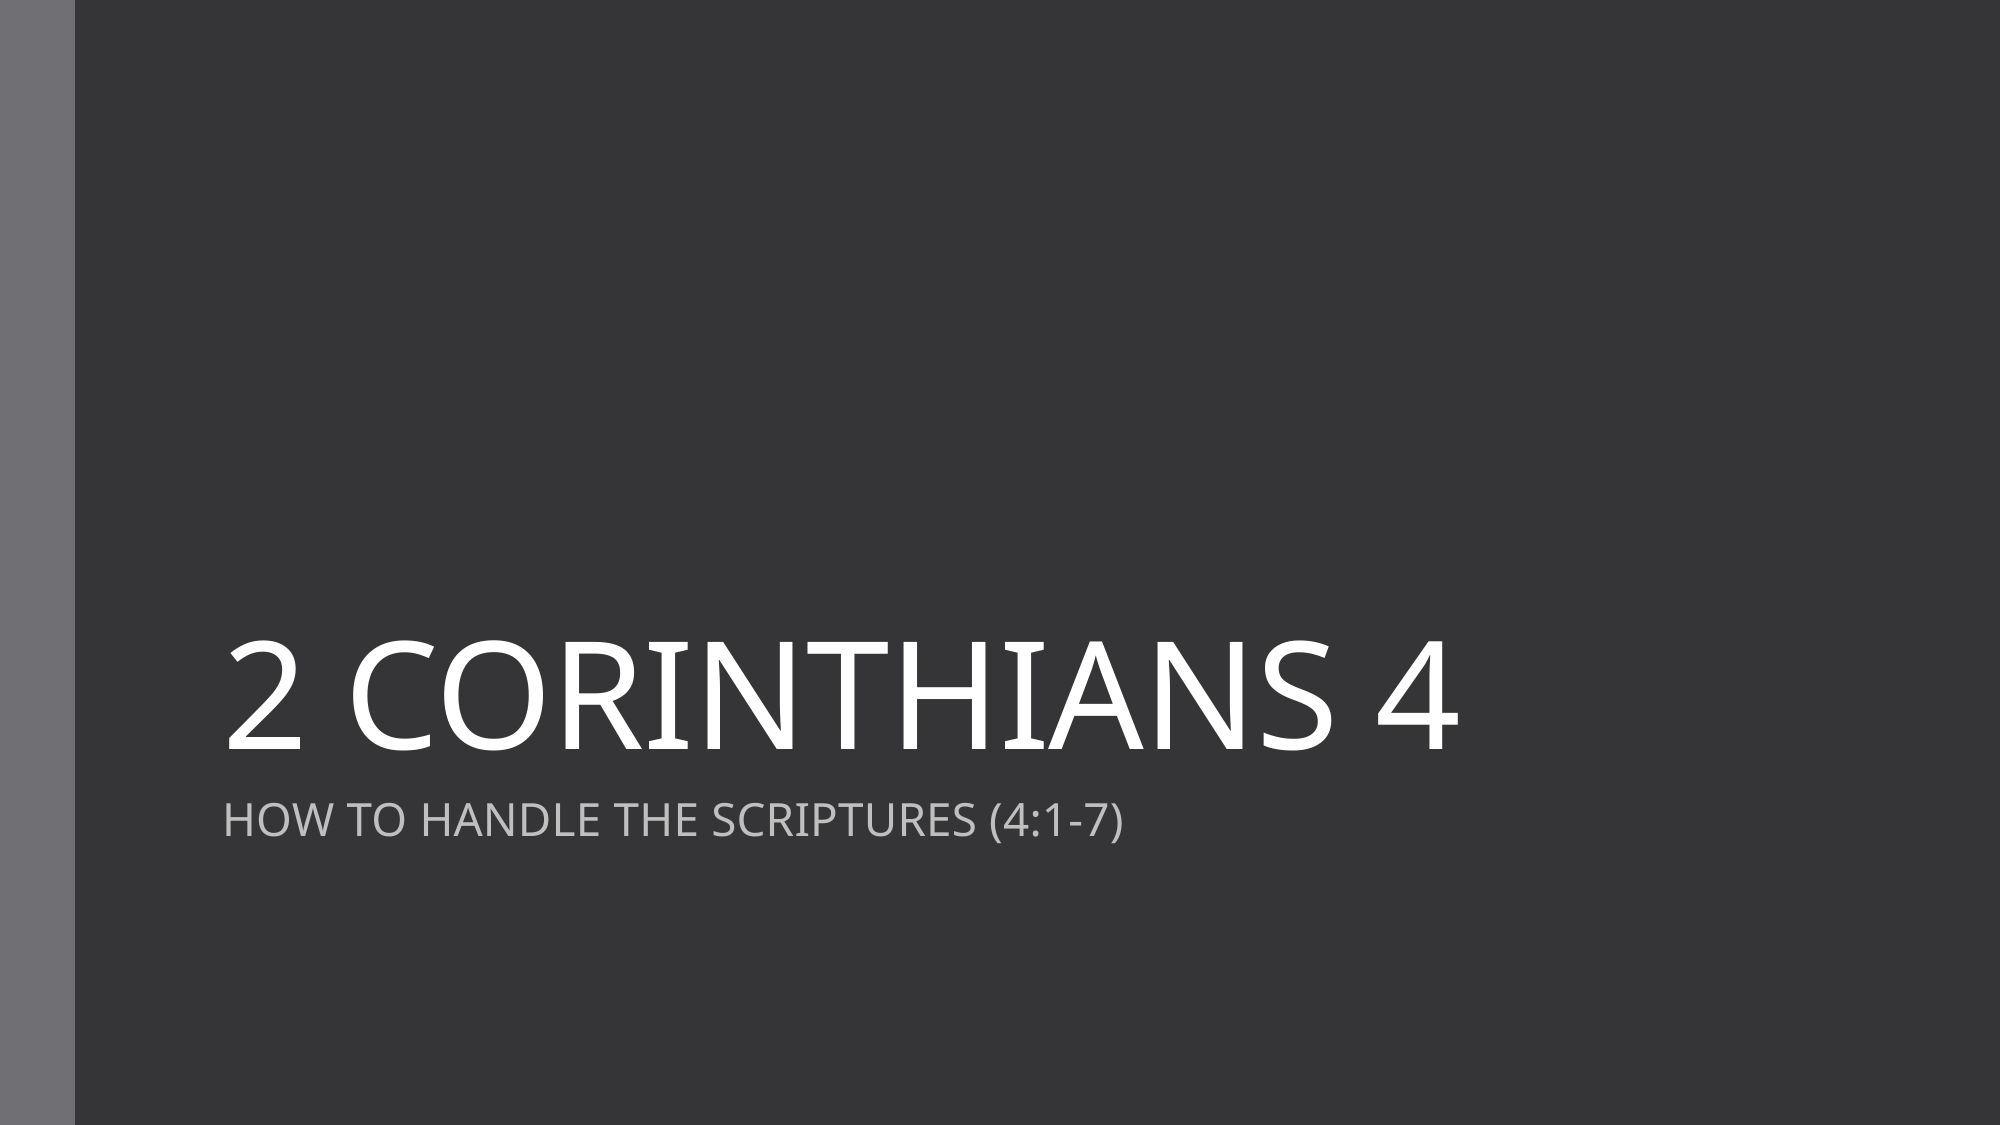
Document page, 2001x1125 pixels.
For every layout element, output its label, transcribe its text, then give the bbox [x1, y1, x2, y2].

subtitle HOW TO HANDLE THE SCRIPTURES (4:1-7) [206, 787, 1752, 1066]
title 2 CORINTHIANS 4 [206, 124, 1752, 787]
